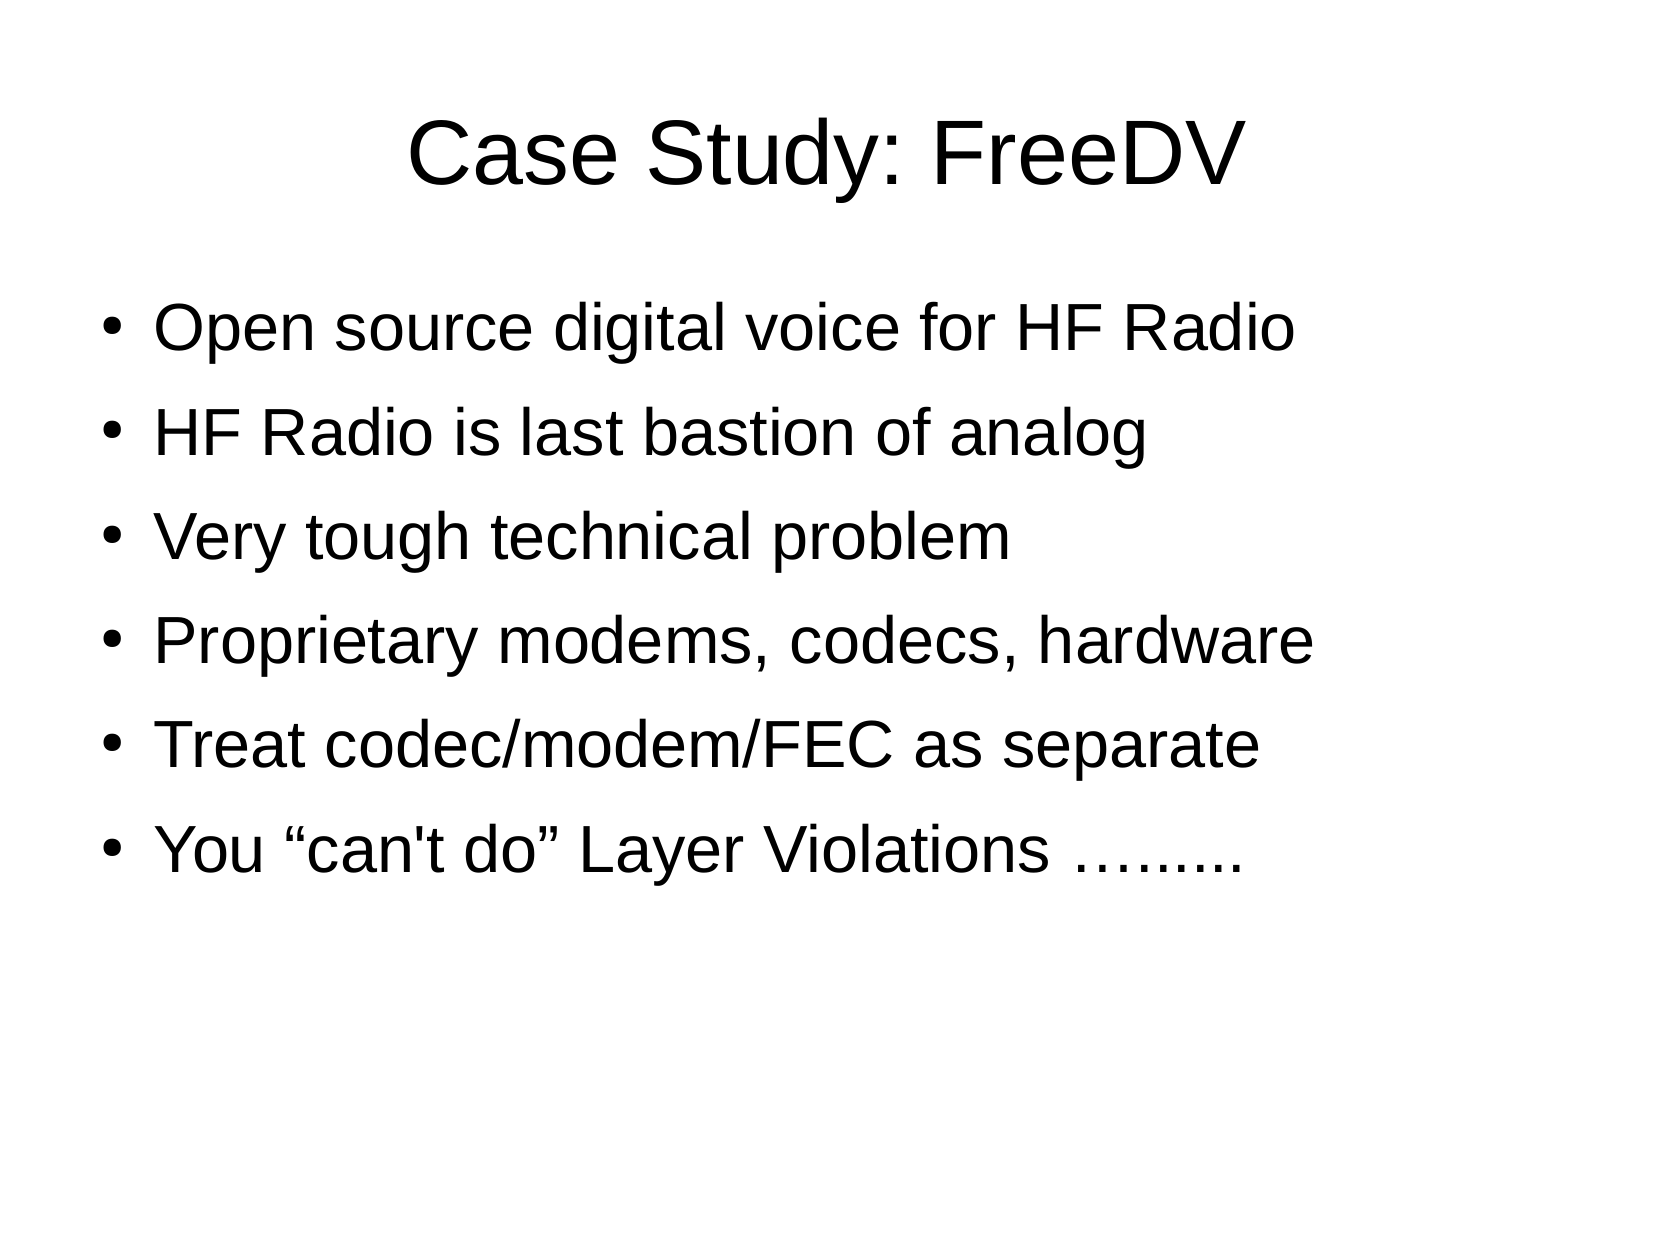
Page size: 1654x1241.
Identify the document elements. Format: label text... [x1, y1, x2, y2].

title Case Study: FreeDV [82, 49, 1571, 257]
list Open source digital voice for HF Radio HF Radio is last bastion of analog Very tough technical problem Proprietary modems, codecs, hardware Treat codec/modem/FEC as separate You “can't do” Layer Violations …...... [82, 290, 1571, 1010]
